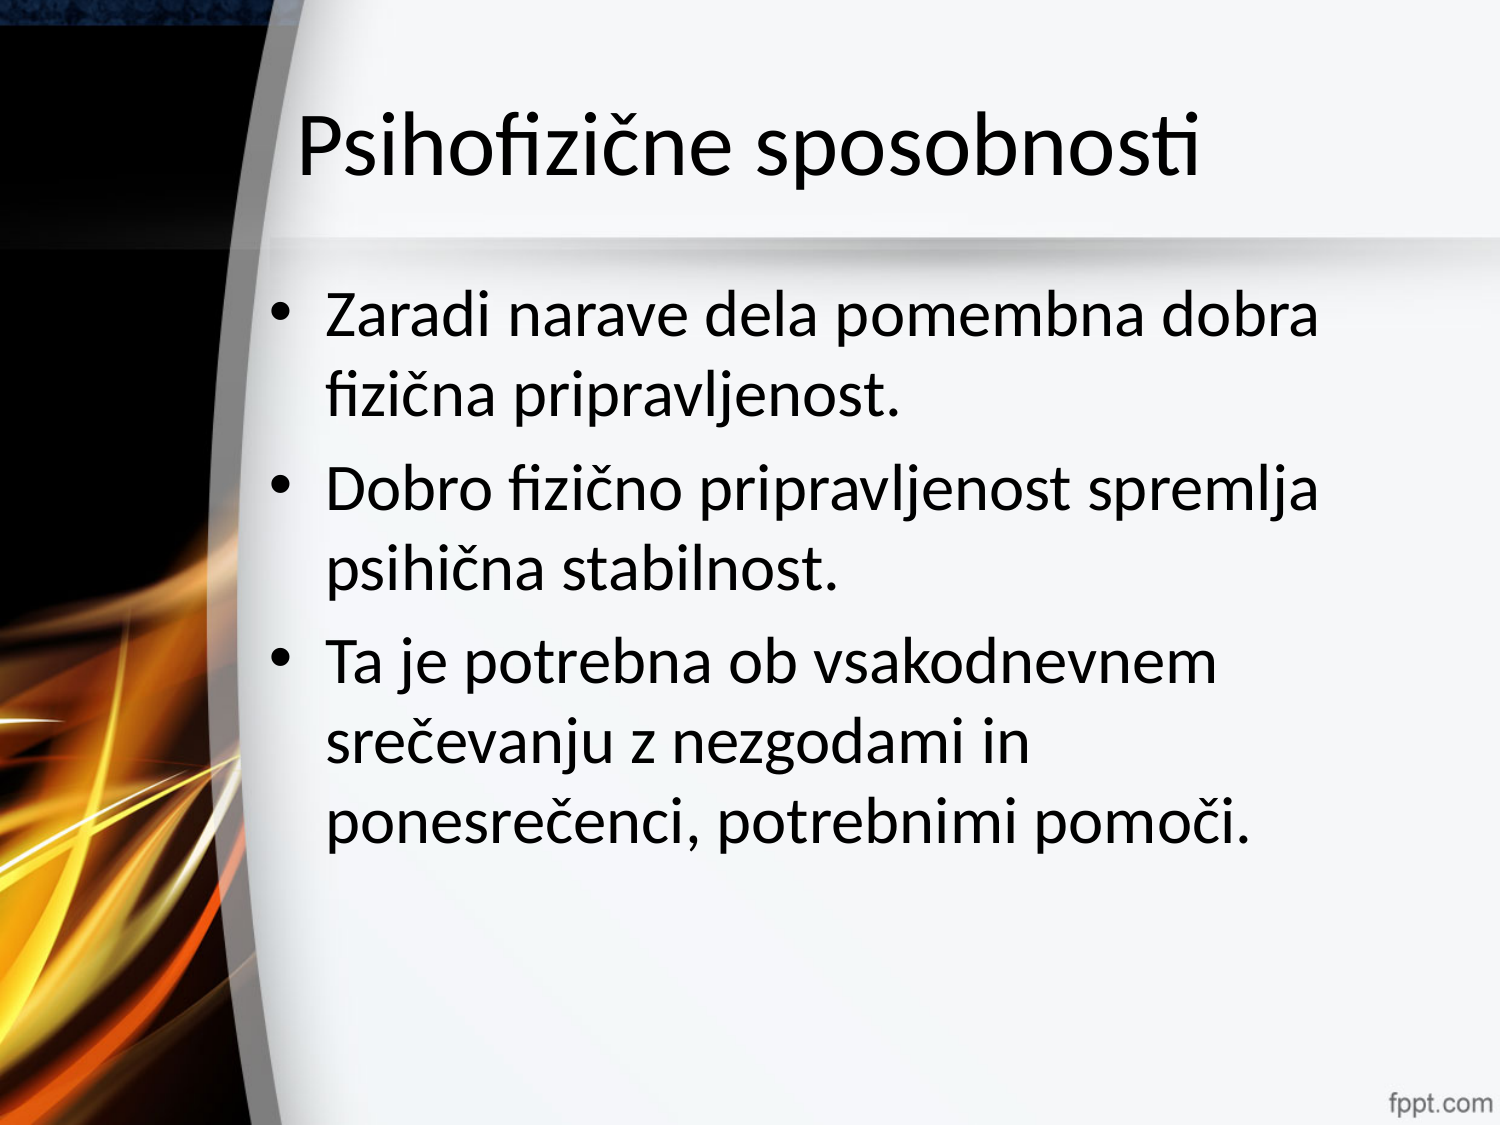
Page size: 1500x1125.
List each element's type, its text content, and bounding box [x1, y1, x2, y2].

picture [0, 0, 1500, 1125]
list Zaradi narave dela pomembna dobra fizična pripravljenost. Dobro fizično pripravljenost spremlja psihična stabilnost. Ta je potrebna ob vsakodnevnem srečevanju z nezgodami in ponesrečenci, potrebnimi pomoči. [253, 262, 1425, 1005]
title Psihofizične sposobnosti [75, 45, 1425, 233]
